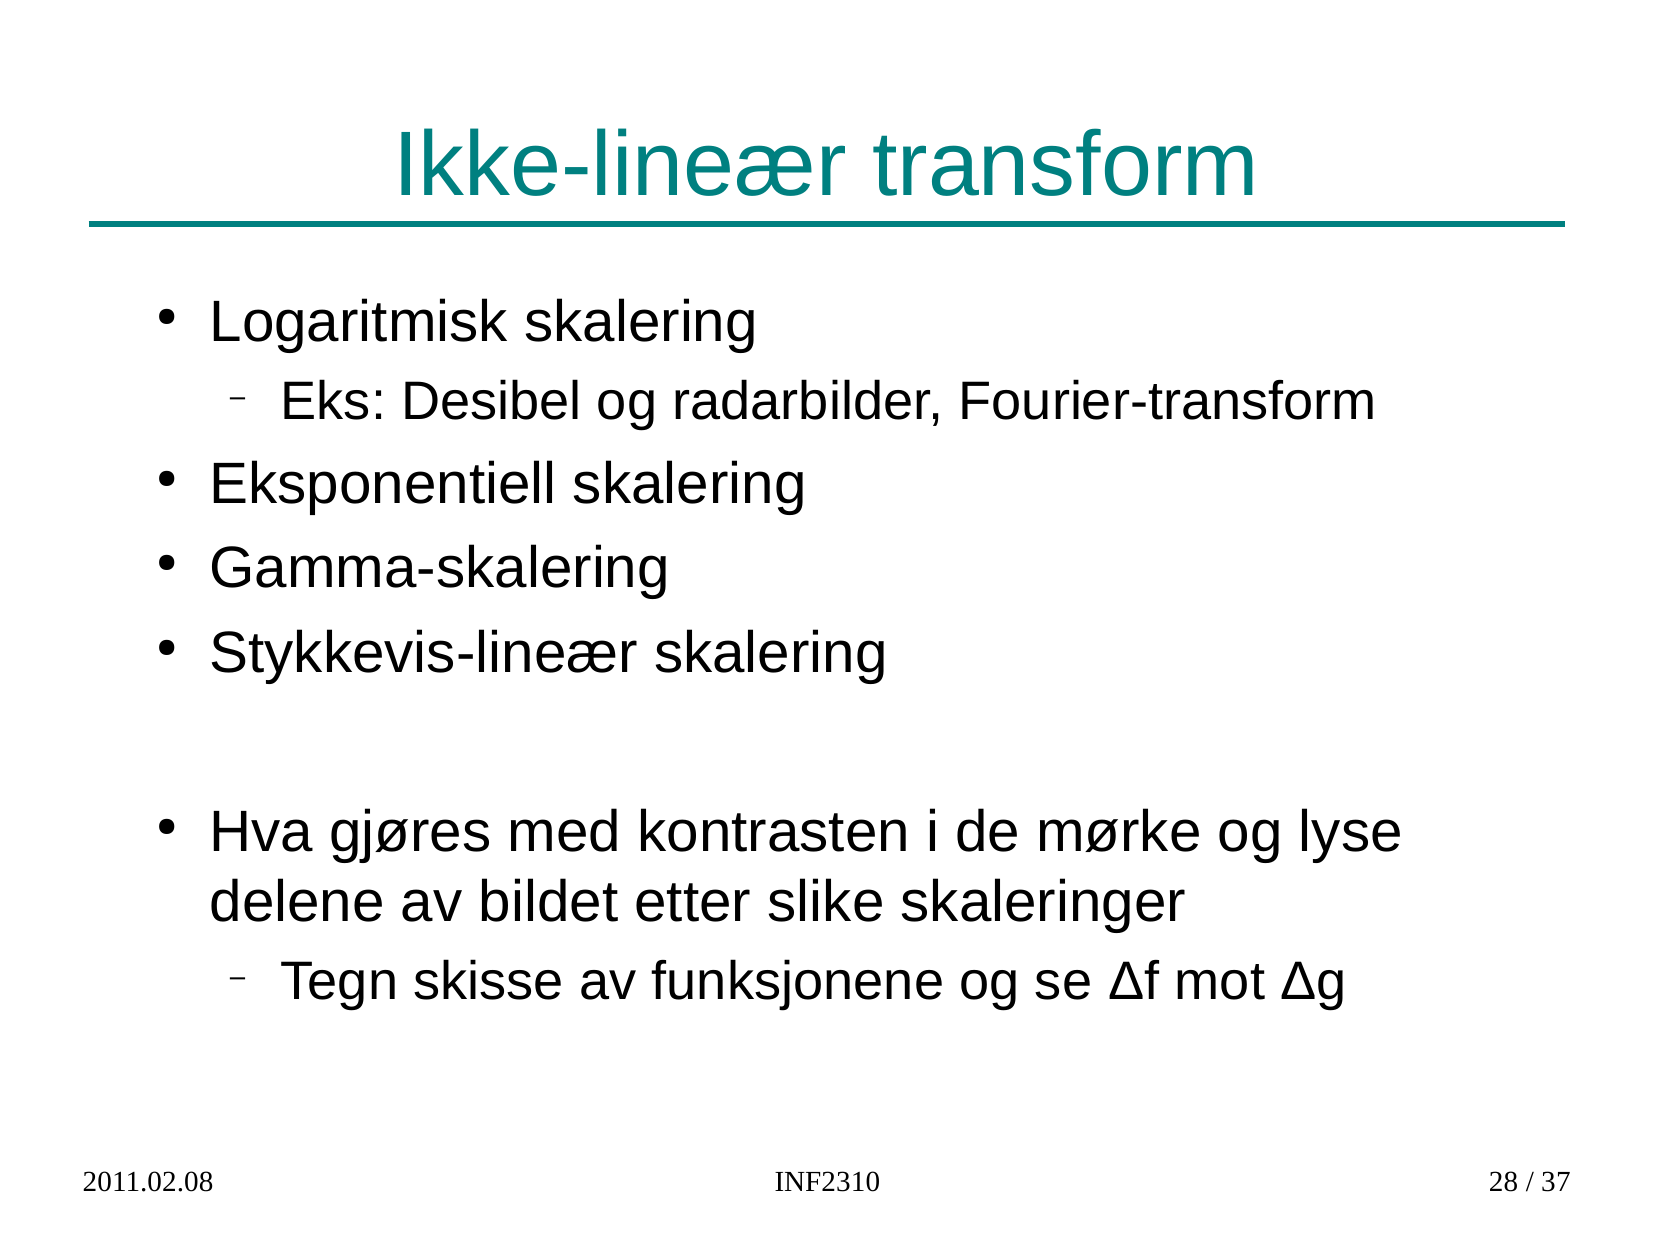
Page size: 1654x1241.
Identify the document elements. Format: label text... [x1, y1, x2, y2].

list Logaritmisk skalering Eks: Desibel og radarbilder, Fourier-transform Eksponentiell skalering Gamma-skalering Stykkevis-lineær skalering Hva gjøres med kontrasten i de mørke og lyse delene av bildet etter slike skaleringer Tegn skisse av funksjonene og se Δf mot Δg [123, 275, 1530, 1093]
title Ikke-lineær transform [123, 68, 1530, 249]
